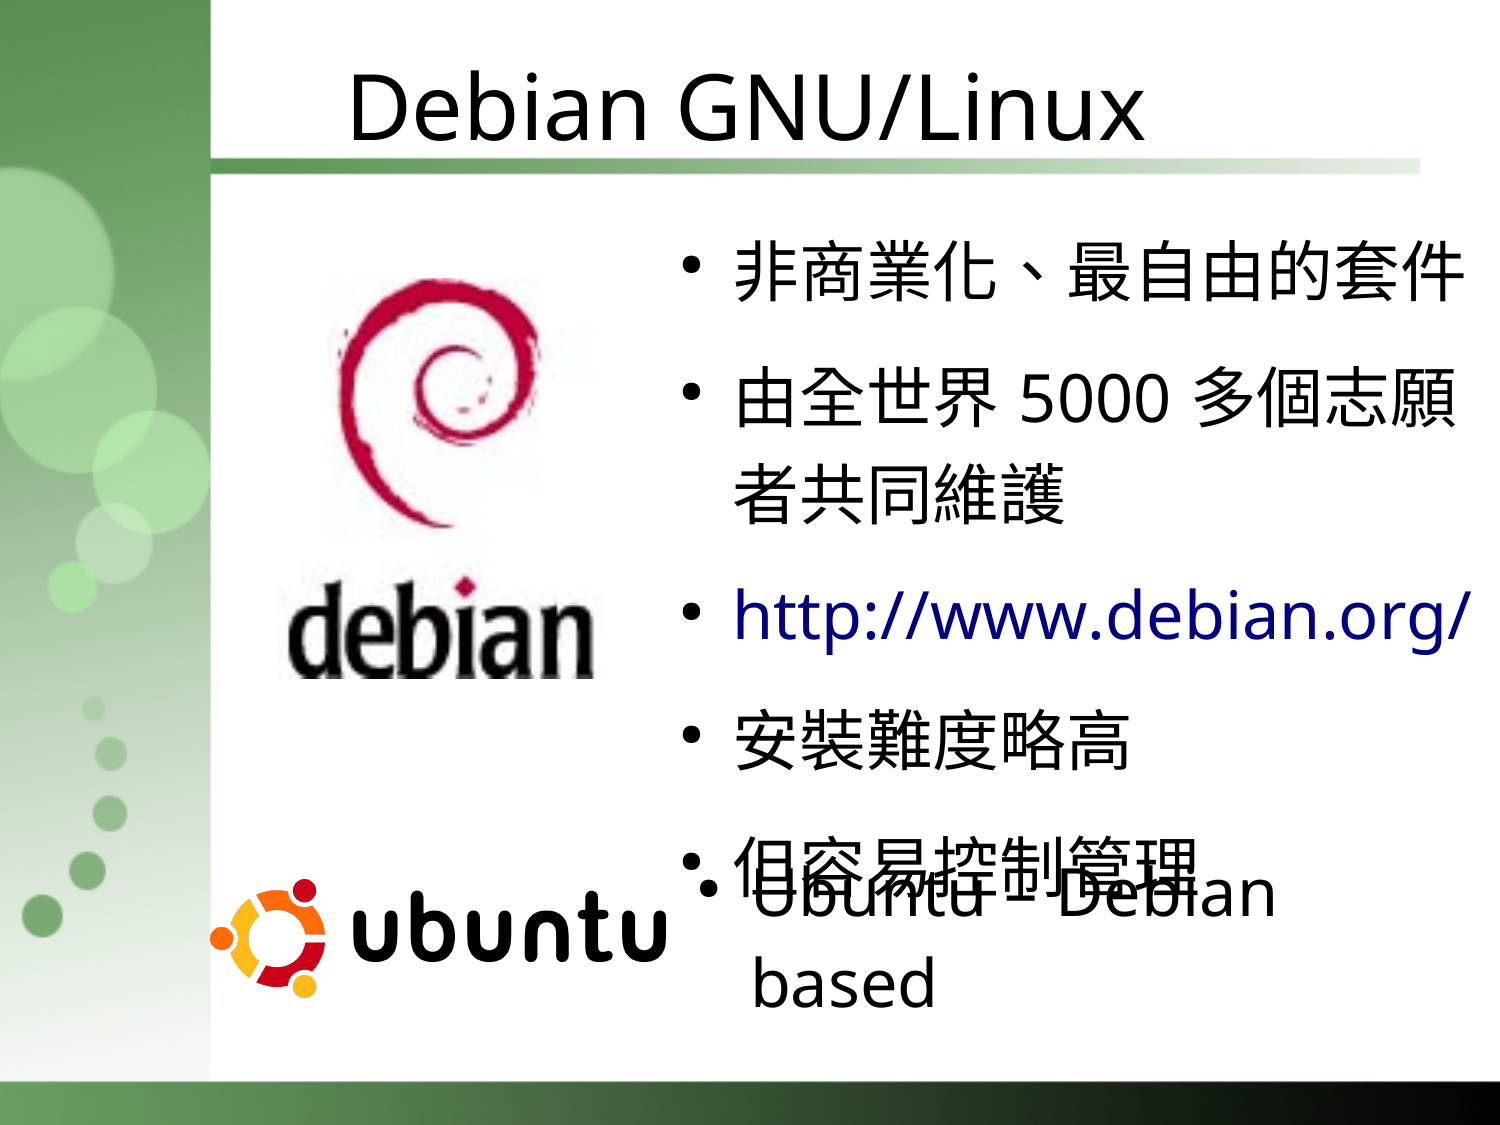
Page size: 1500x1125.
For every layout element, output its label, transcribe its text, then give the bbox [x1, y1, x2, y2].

list 非商業化、最自由的套件 由全世界5000多個志願者共同維護 http://www.debian.org/ 安裝難度略高 但容易控制管理 [661, 218, 1477, 794]
list Ubuntu – Debian based [679, 845, 1465, 1004]
picture [0, 0, 1500, 1125]
title Debian GNU/Linux [267, 22, 1225, 188]
